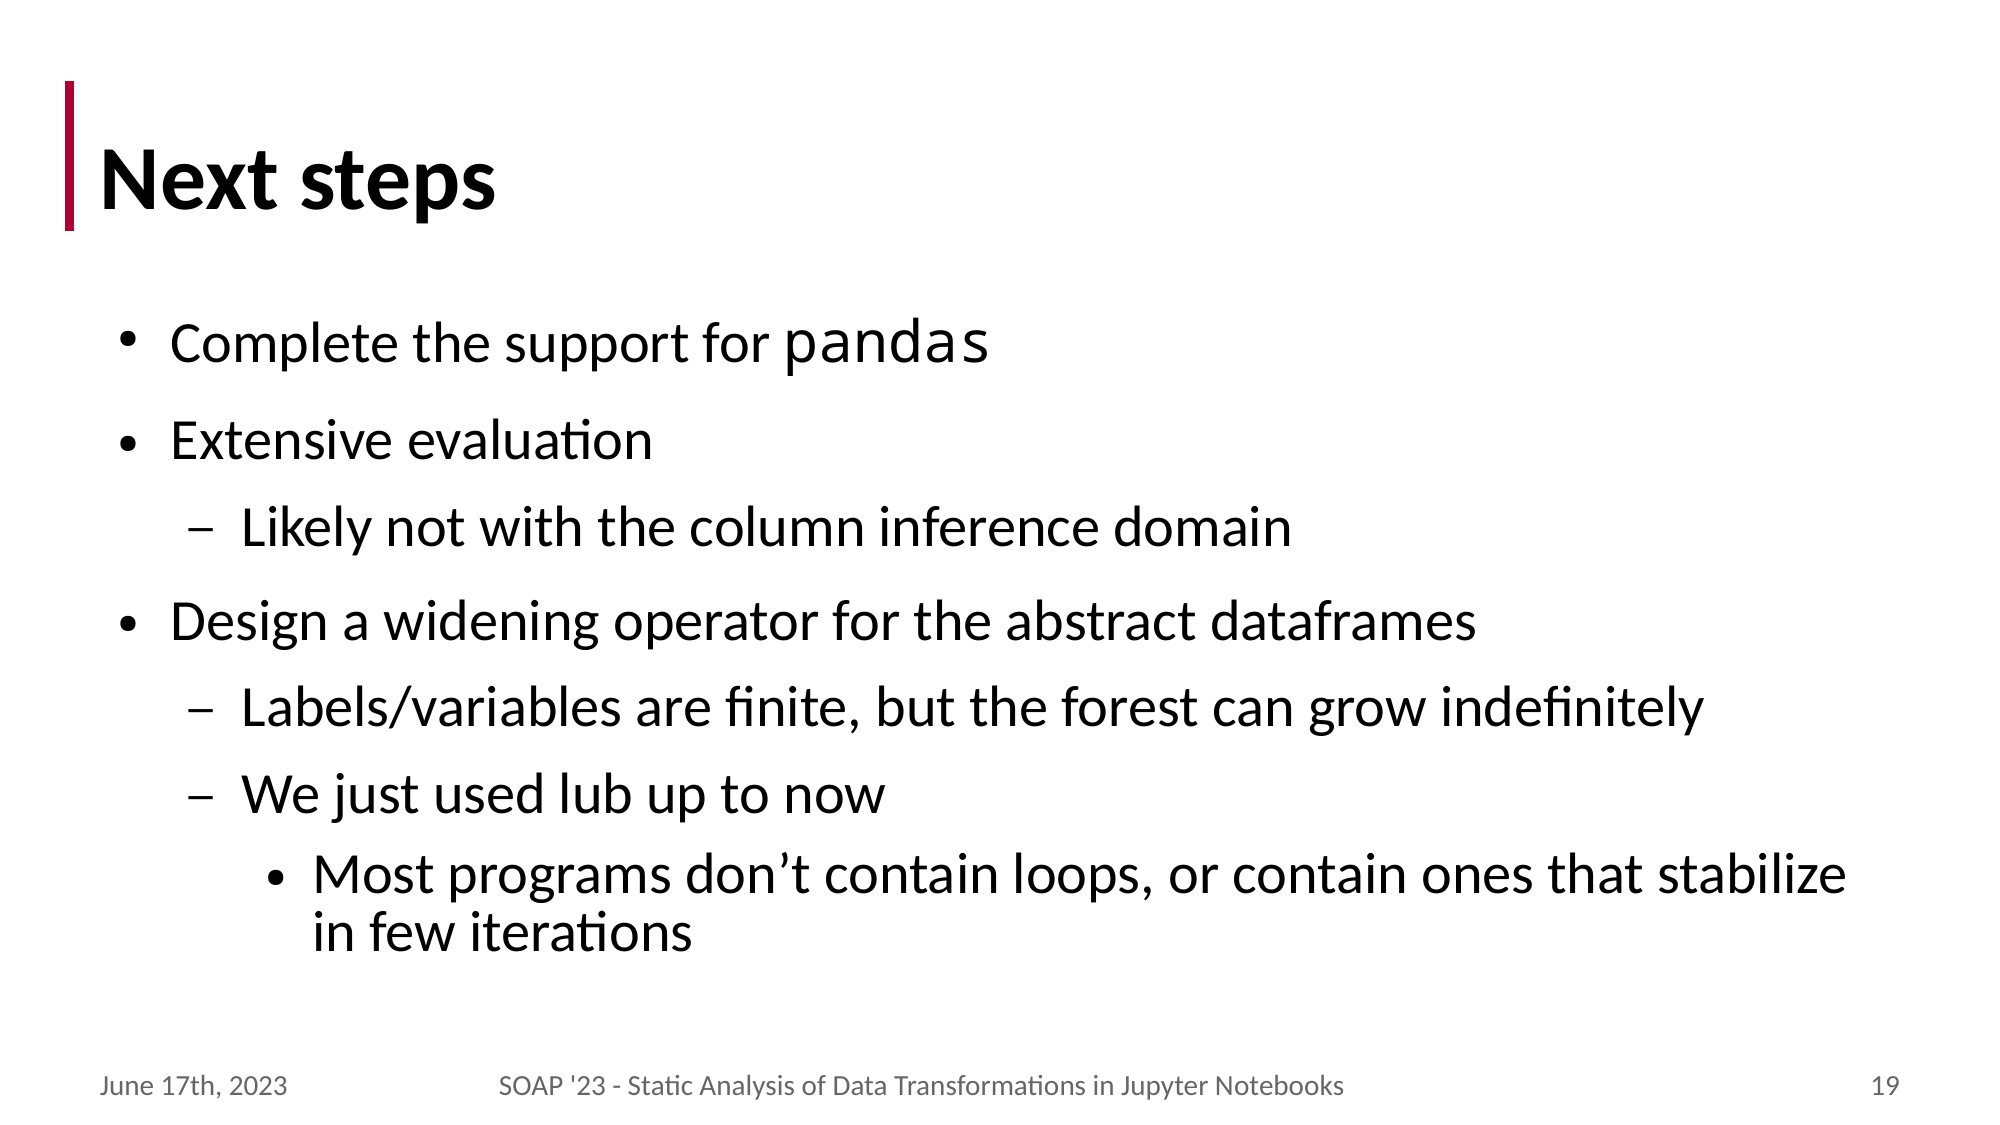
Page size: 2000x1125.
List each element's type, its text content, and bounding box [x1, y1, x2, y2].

list Complete the support for pandas Extensive evaluation Likely not with the column inference domain Design a widening operator for the abstract dataframes Labels/variables are finite, but the forest can grow indefinitely We just used lub up to now Most programs don’t contain loops, or contain ones that stabilize in few iterations [99, 300, 1900, 1027]
title Next steps [99, 44, 1900, 233]
